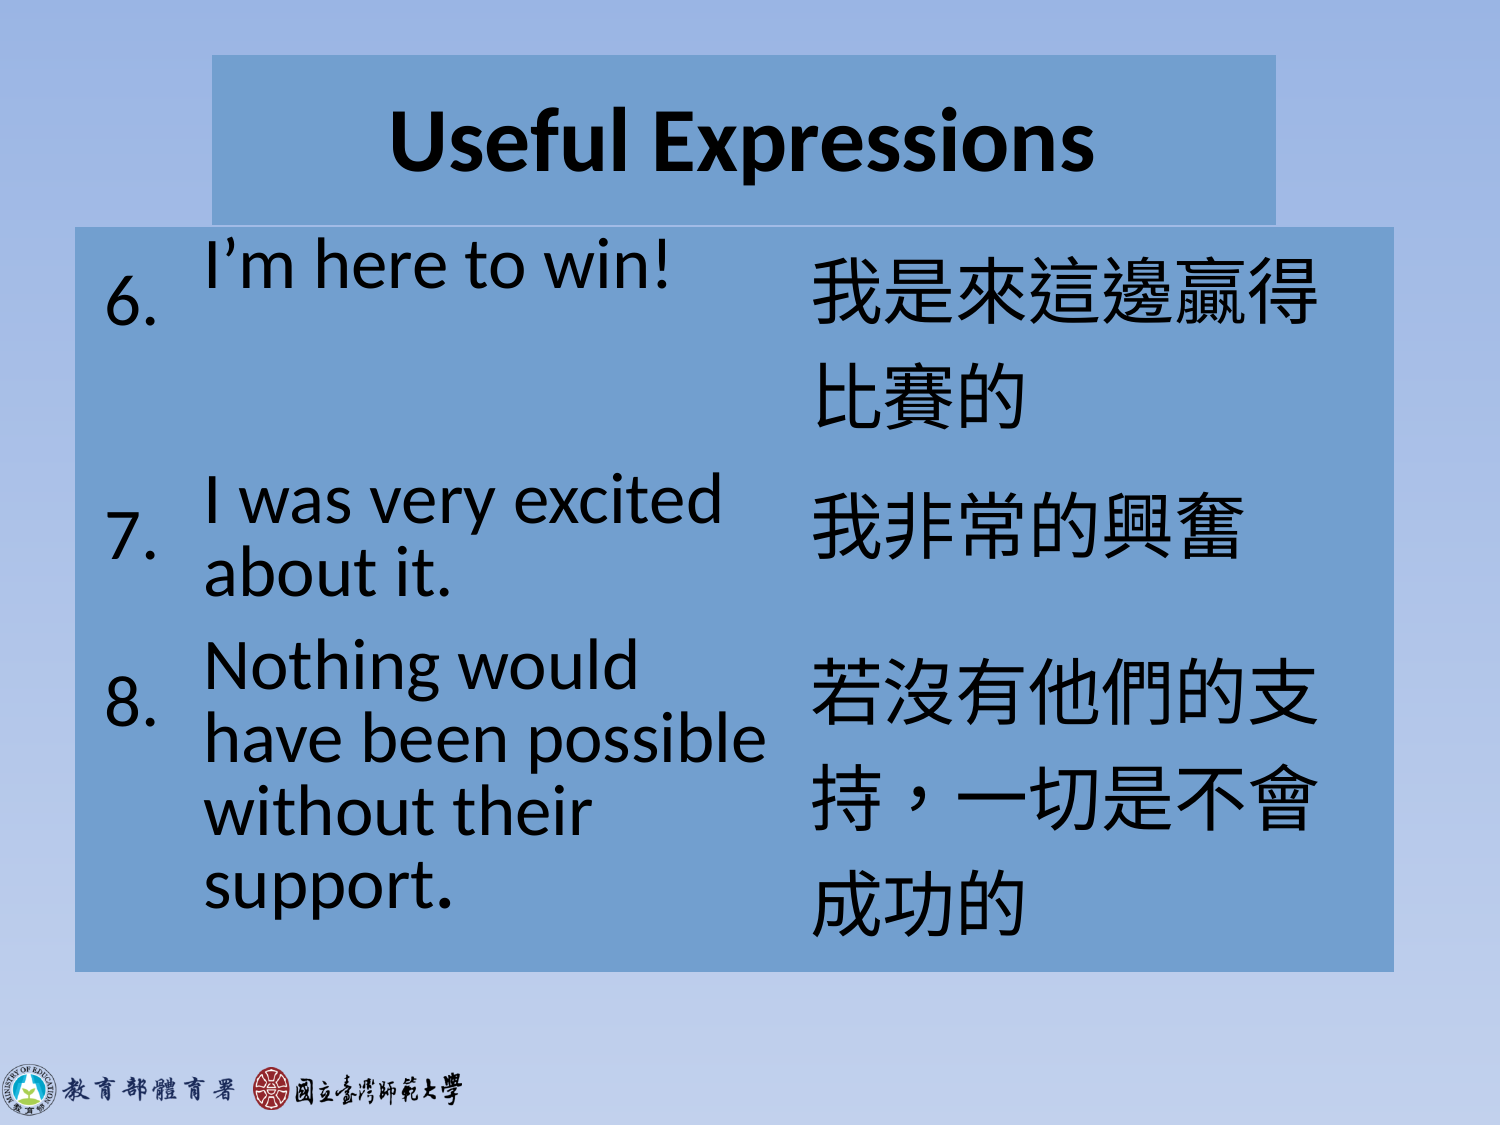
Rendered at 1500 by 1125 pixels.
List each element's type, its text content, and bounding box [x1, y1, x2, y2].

table_cell 7. [75, 461, 189, 628]
table_header I’m here to win! [189, 227, 795, 461]
table_cell 若沒有他們的支持，一切是不會成功的 [795, 628, 1394, 972]
table_cell 8. [75, 628, 189, 972]
table_header 我是來這邊贏得比賽的 [795, 227, 1394, 461]
table_cell Nothing would have been possible without their support. [189, 628, 795, 972]
table_cell 我非常的興奮 [795, 461, 1394, 628]
table_header 6. [75, 227, 189, 461]
table_cell I was very excited about it. [189, 461, 795, 628]
title Useful Expressions [67, 41, 1418, 229]
